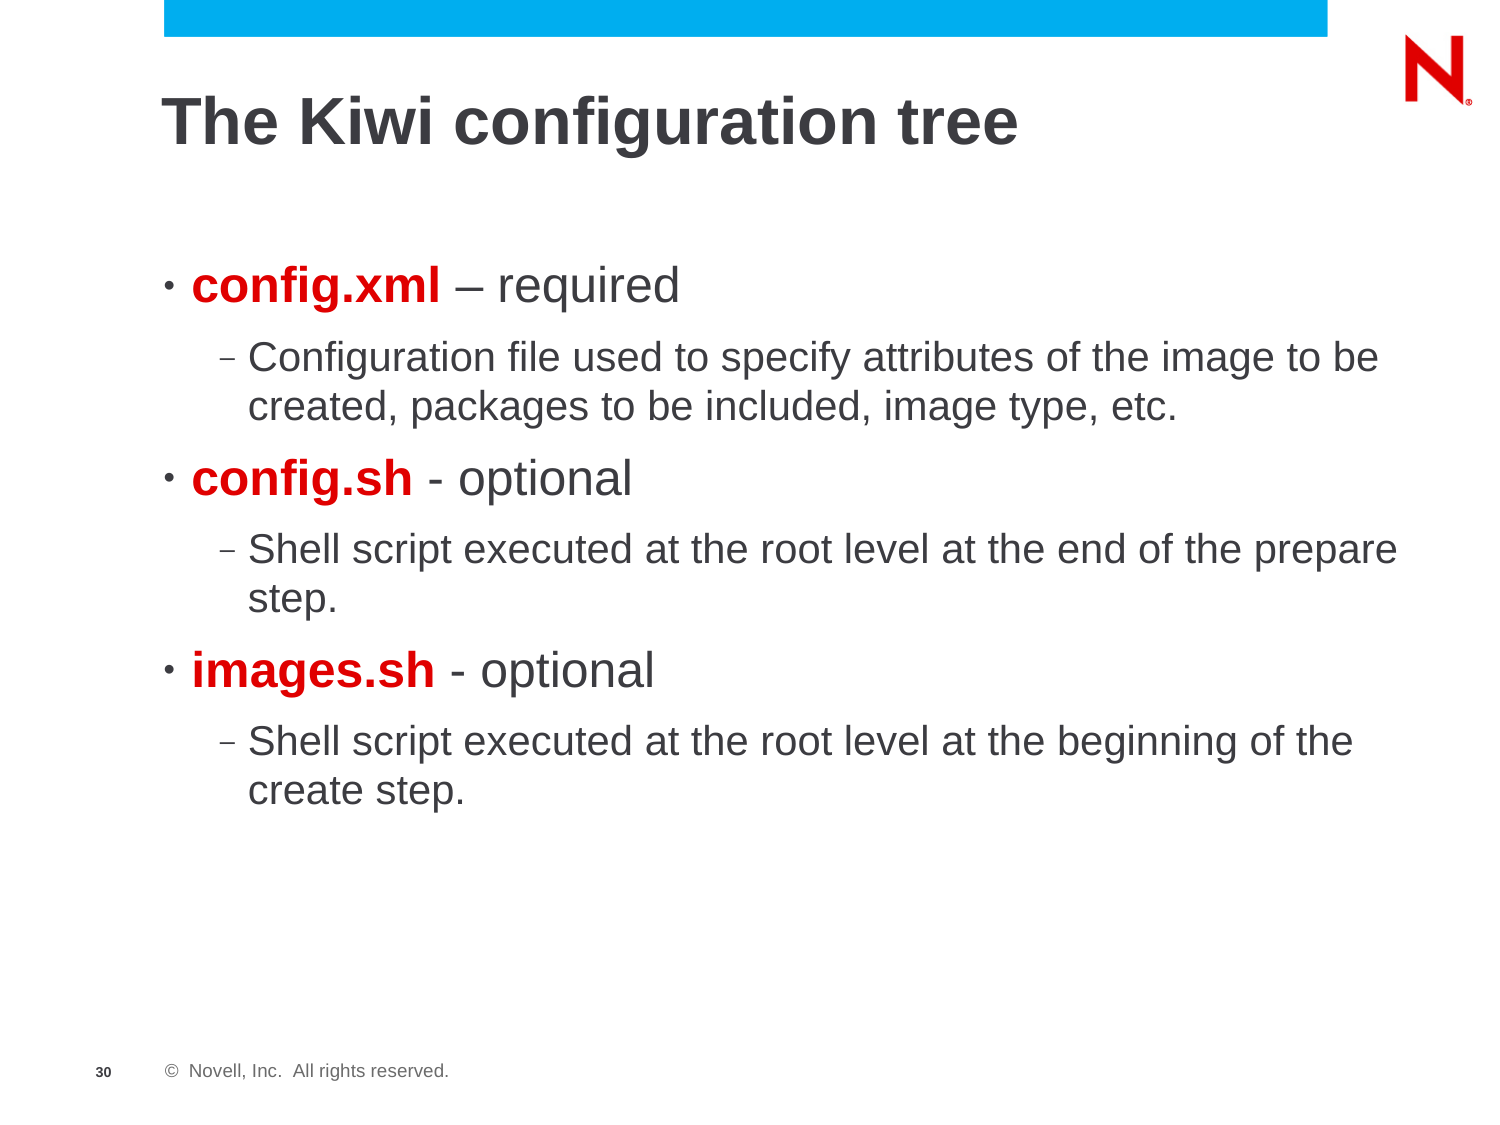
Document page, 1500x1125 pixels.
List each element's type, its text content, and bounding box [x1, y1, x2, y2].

title The Kiwi configuration tree [161, 41, 1383, 205]
picture [1403, 32, 1473, 107]
list config.xml – required Configuration file used to specify attributes of the image to be created, packages to be included, image type, etc. config.sh - optional Shell script executed at the root level at the end of the prepare step. images.sh - optional Shell script executed at the root level at the beginning of the create step. [163, 254, 1404, 986]
